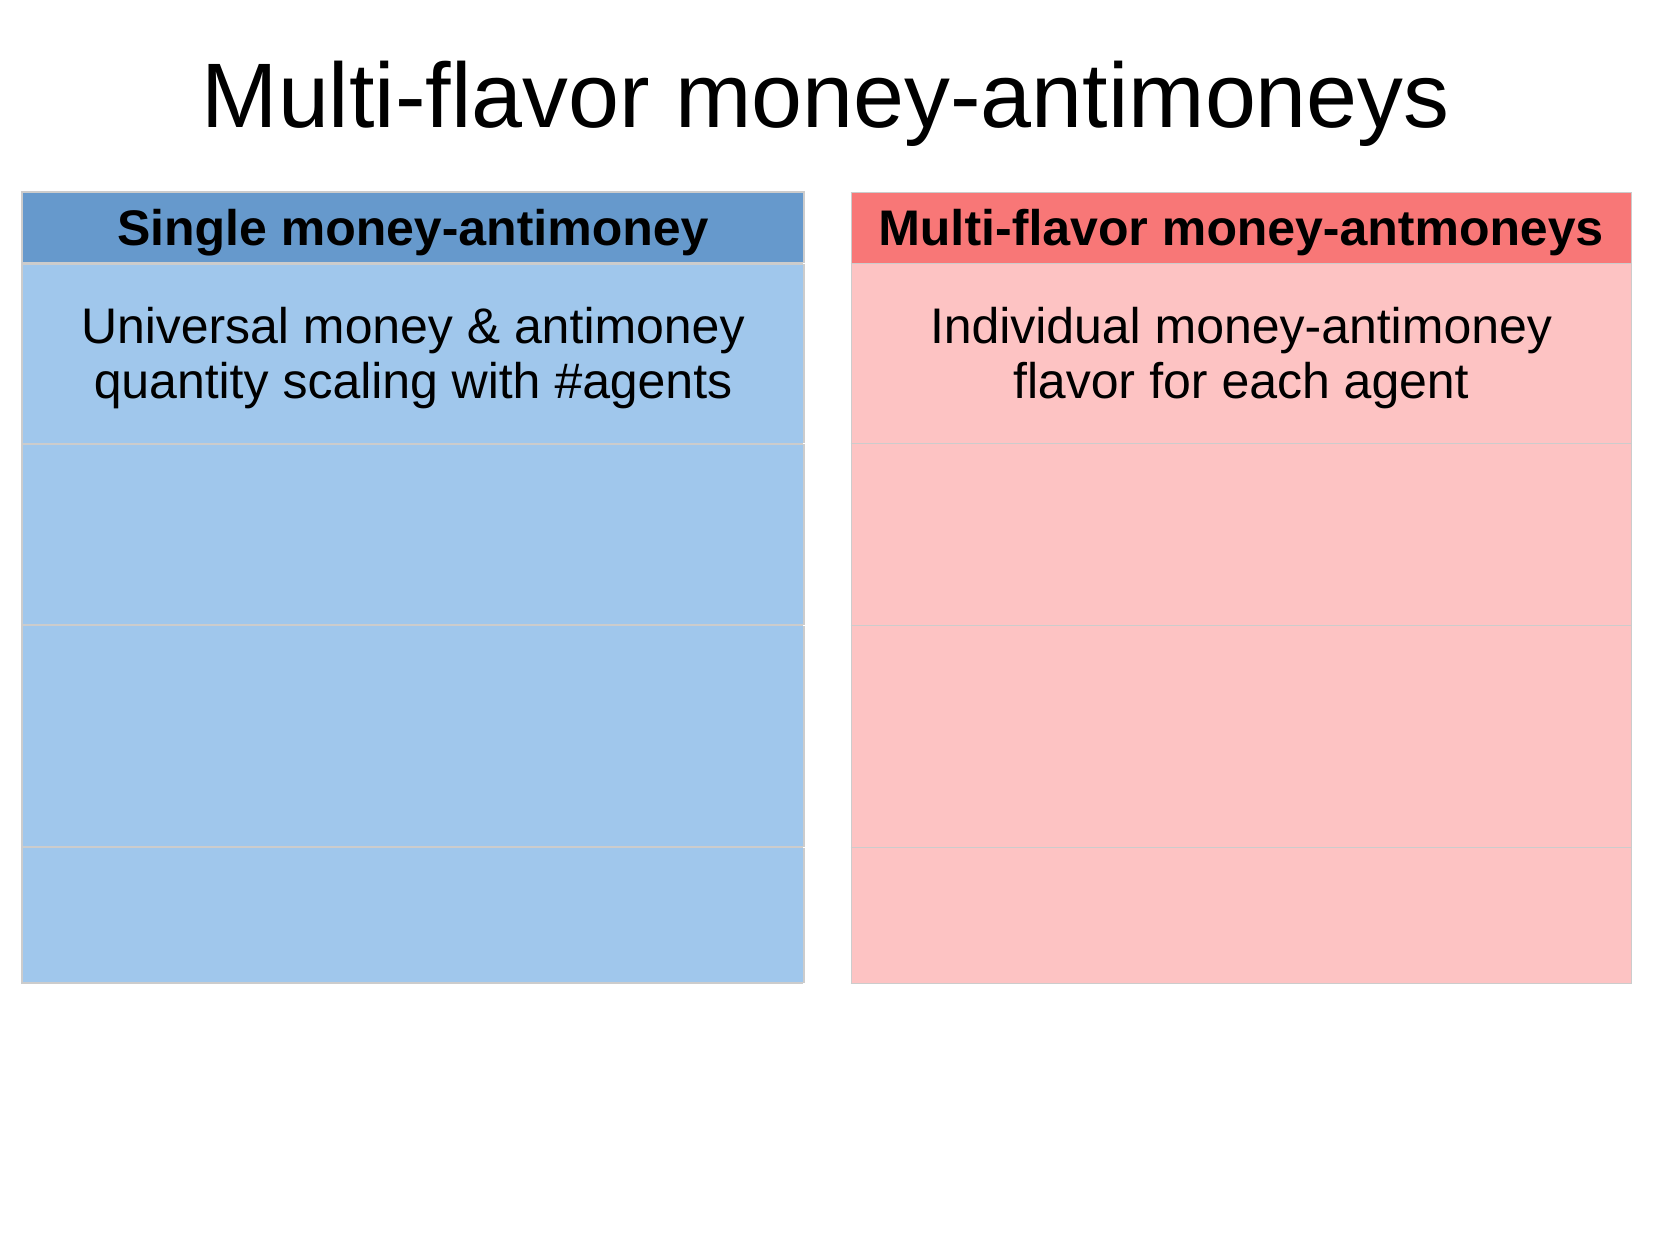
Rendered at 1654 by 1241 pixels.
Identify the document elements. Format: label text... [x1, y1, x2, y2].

table_cell [852, 444, 1631, 625]
table_cell [805, 848, 851, 983]
table_cell [805, 444, 851, 625]
table_cell [23, 626, 803, 846]
title Multi-flavor money-antimoneys [82, 44, 1571, 147]
table_cell [23, 848, 803, 982]
table_cell Universal money & antimoney quantity scaling with #agents [23, 265, 803, 443]
table_cell [852, 848, 1631, 983]
table_cell [852, 626, 1631, 847]
table_cell [23, 445, 803, 624]
table_cell Individual money-antimoney flavor for each agent [852, 264, 1631, 443]
table_header Multi-flavor money-antmoneys [852, 193, 1631, 263]
table_cell [805, 626, 851, 847]
table_header [805, 193, 851, 263]
table_cell [805, 264, 851, 443]
table_header Single money-antimoney [23, 193, 803, 262]
